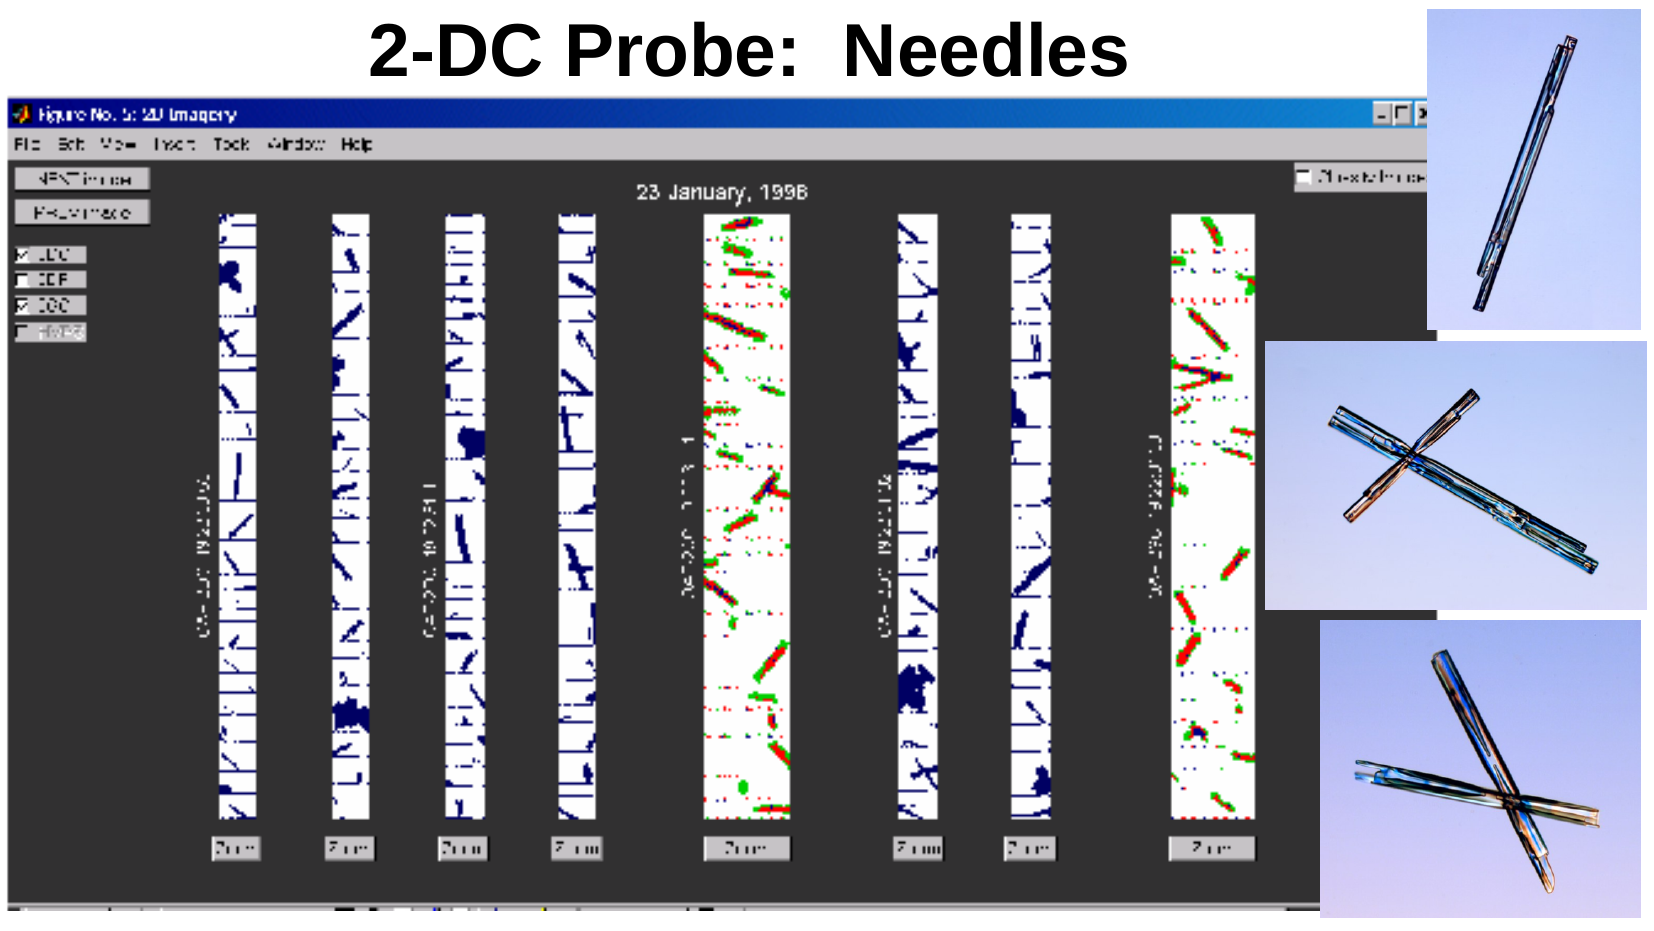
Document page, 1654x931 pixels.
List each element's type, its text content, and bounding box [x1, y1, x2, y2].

text_box 2-DC Probe: Needles [0, 0, 1500, 101]
picture [1, 9, 1647, 918]
